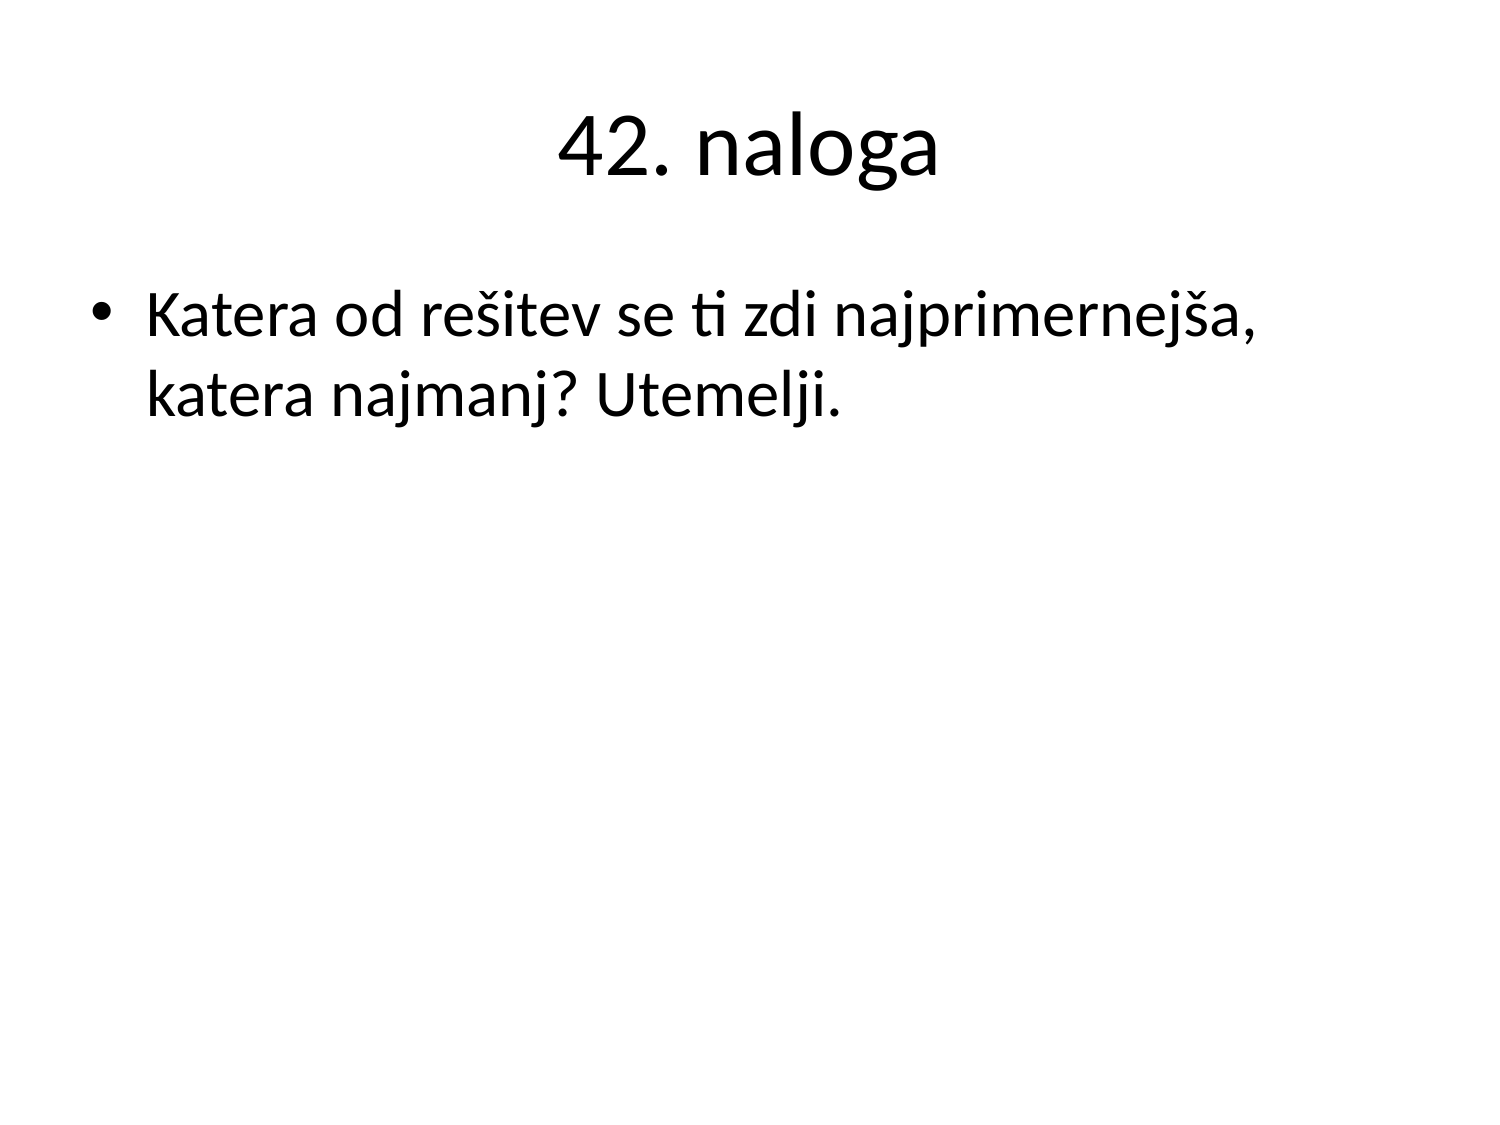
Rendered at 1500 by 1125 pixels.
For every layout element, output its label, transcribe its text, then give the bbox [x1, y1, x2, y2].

list Katera od rešitev se ti zdi najprimernejša, katera najmanj? Utemelji. [75, 262, 1425, 1005]
title 42. naloga [75, 45, 1425, 233]
